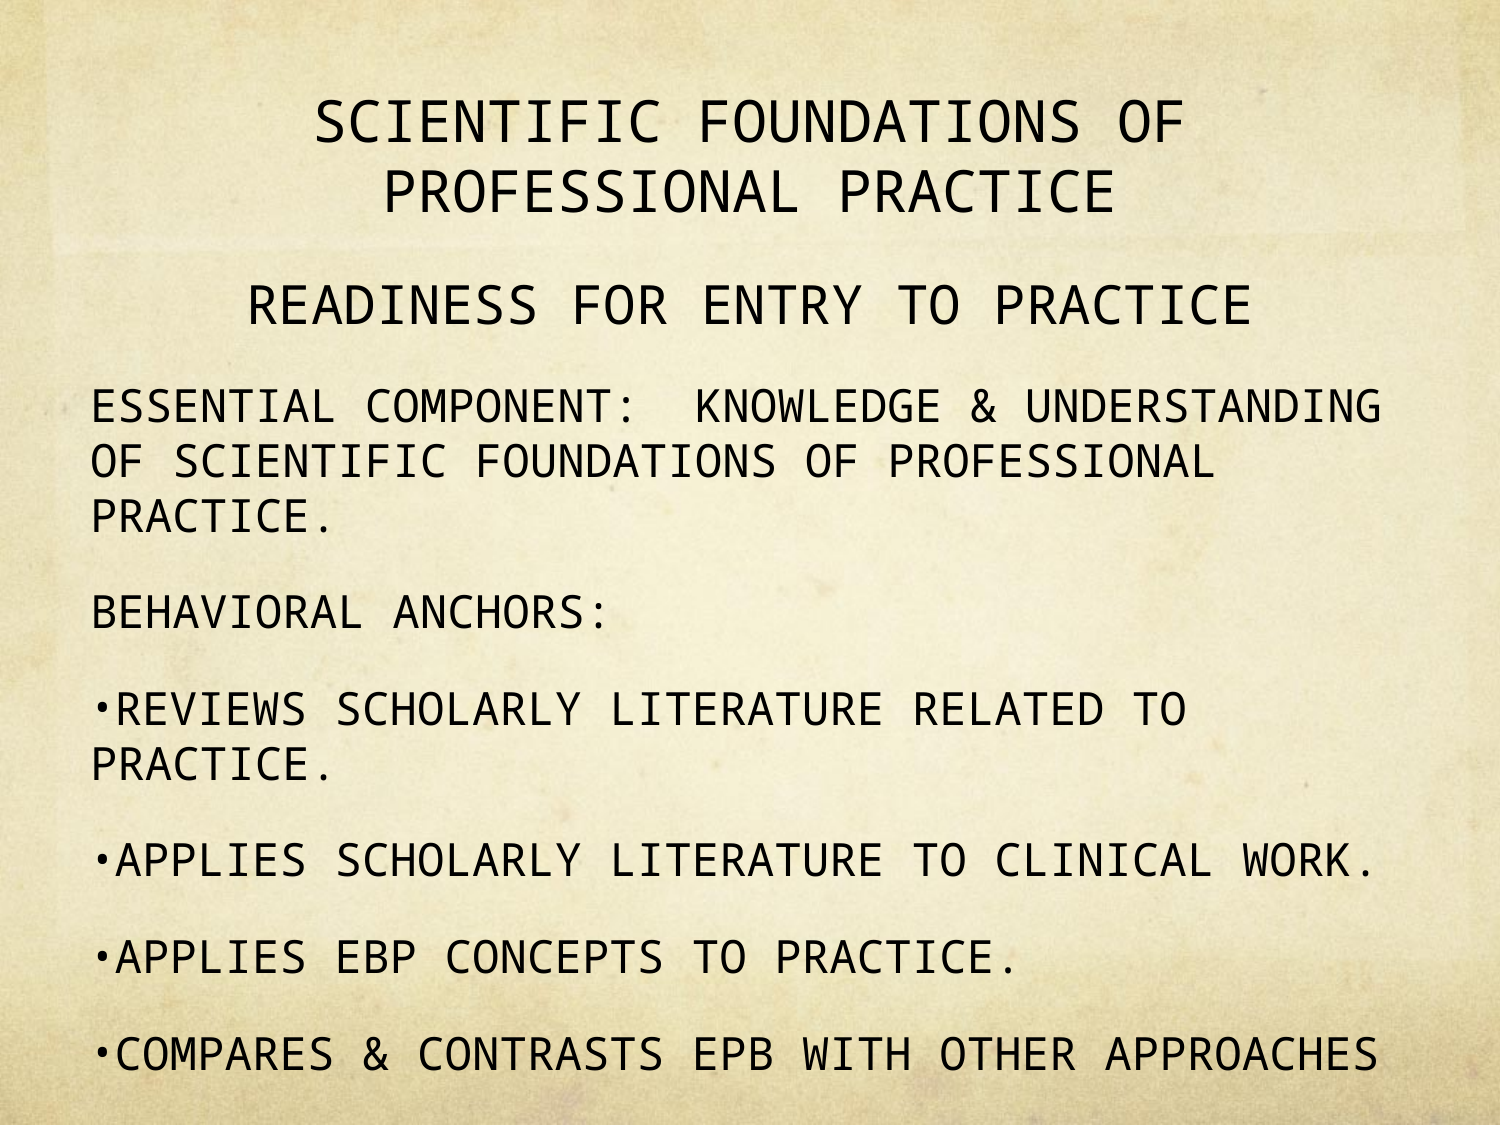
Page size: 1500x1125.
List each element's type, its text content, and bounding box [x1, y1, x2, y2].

picture [0, 0, 1500, 1125]
list READINESS FOR ENTRY TO PRACTICE ESSENTIAL COMPONENT: KNOWLEDGE & UNDERSTANDING OF SCIENTIFIC FOUNDATIONS OF PROFESSIONAL PRACTICE. BEHAVIORAL ANCHORS: REVIEWS SCHOLARLY LITERATURE RELATED TO PRACTICE. APPLIES SCHOLARLY LITERATURE TO CLINICAL WORK. APPLIES EBP CONCEPTS TO PRACTICE. COMPARES & CONTRASTS EPB WITH OTHER APPROACHES [75, 262, 1426, 1101]
title SCIENTIFIC FOUNDATIONS OF PROFESSIONAL PRACTICE [150, 76, 1350, 232]
